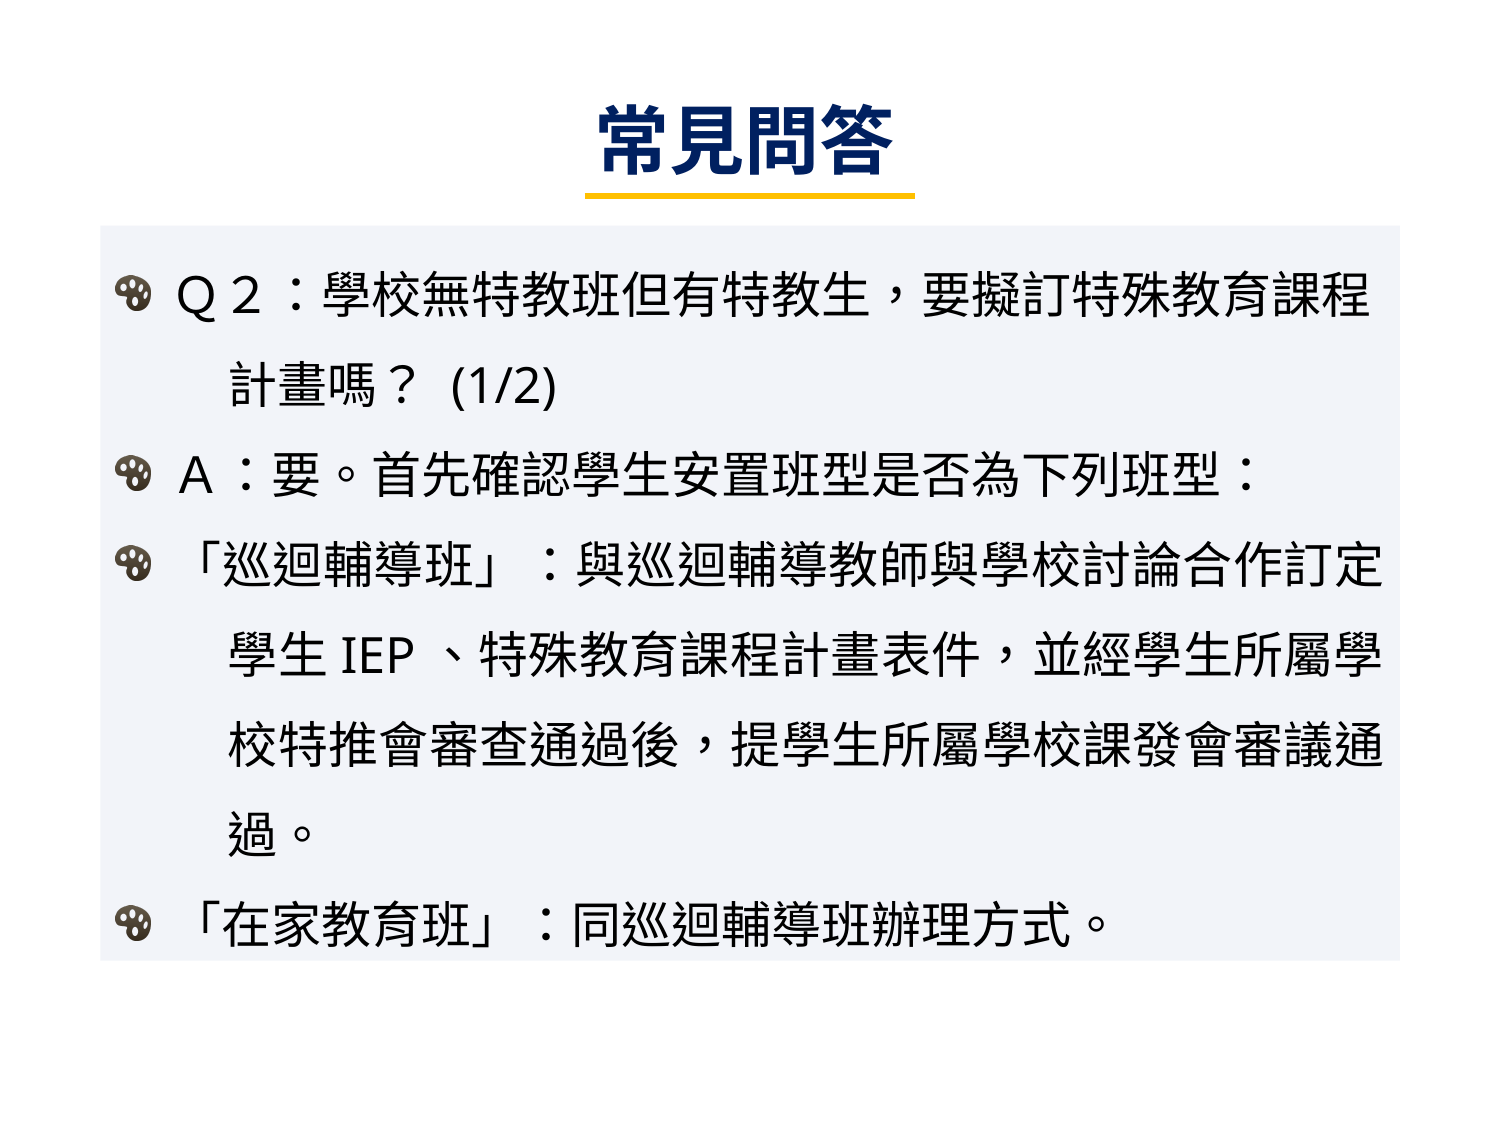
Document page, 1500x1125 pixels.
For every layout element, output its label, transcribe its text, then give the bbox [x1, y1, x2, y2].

title 常見問答 [41, 45, 1447, 233]
text_box Ｑ２：學校無特教班但有特教生，要擬訂特殊教育課程計畫嗎？ (1/2) Ａ：要。首先確認學生安置班型是否為下列班型： 「巡迴輔導班」：與巡迴輔導教師與學校討論合作訂定學生IEP、特殊教育課程計畫表件，並經學生所屬學校特推會審查通過後，提學生所屬學校課發會審議通過。 「在家教育班」：同巡迴輔導班辦理方式。 [100, 225, 1400, 877]
